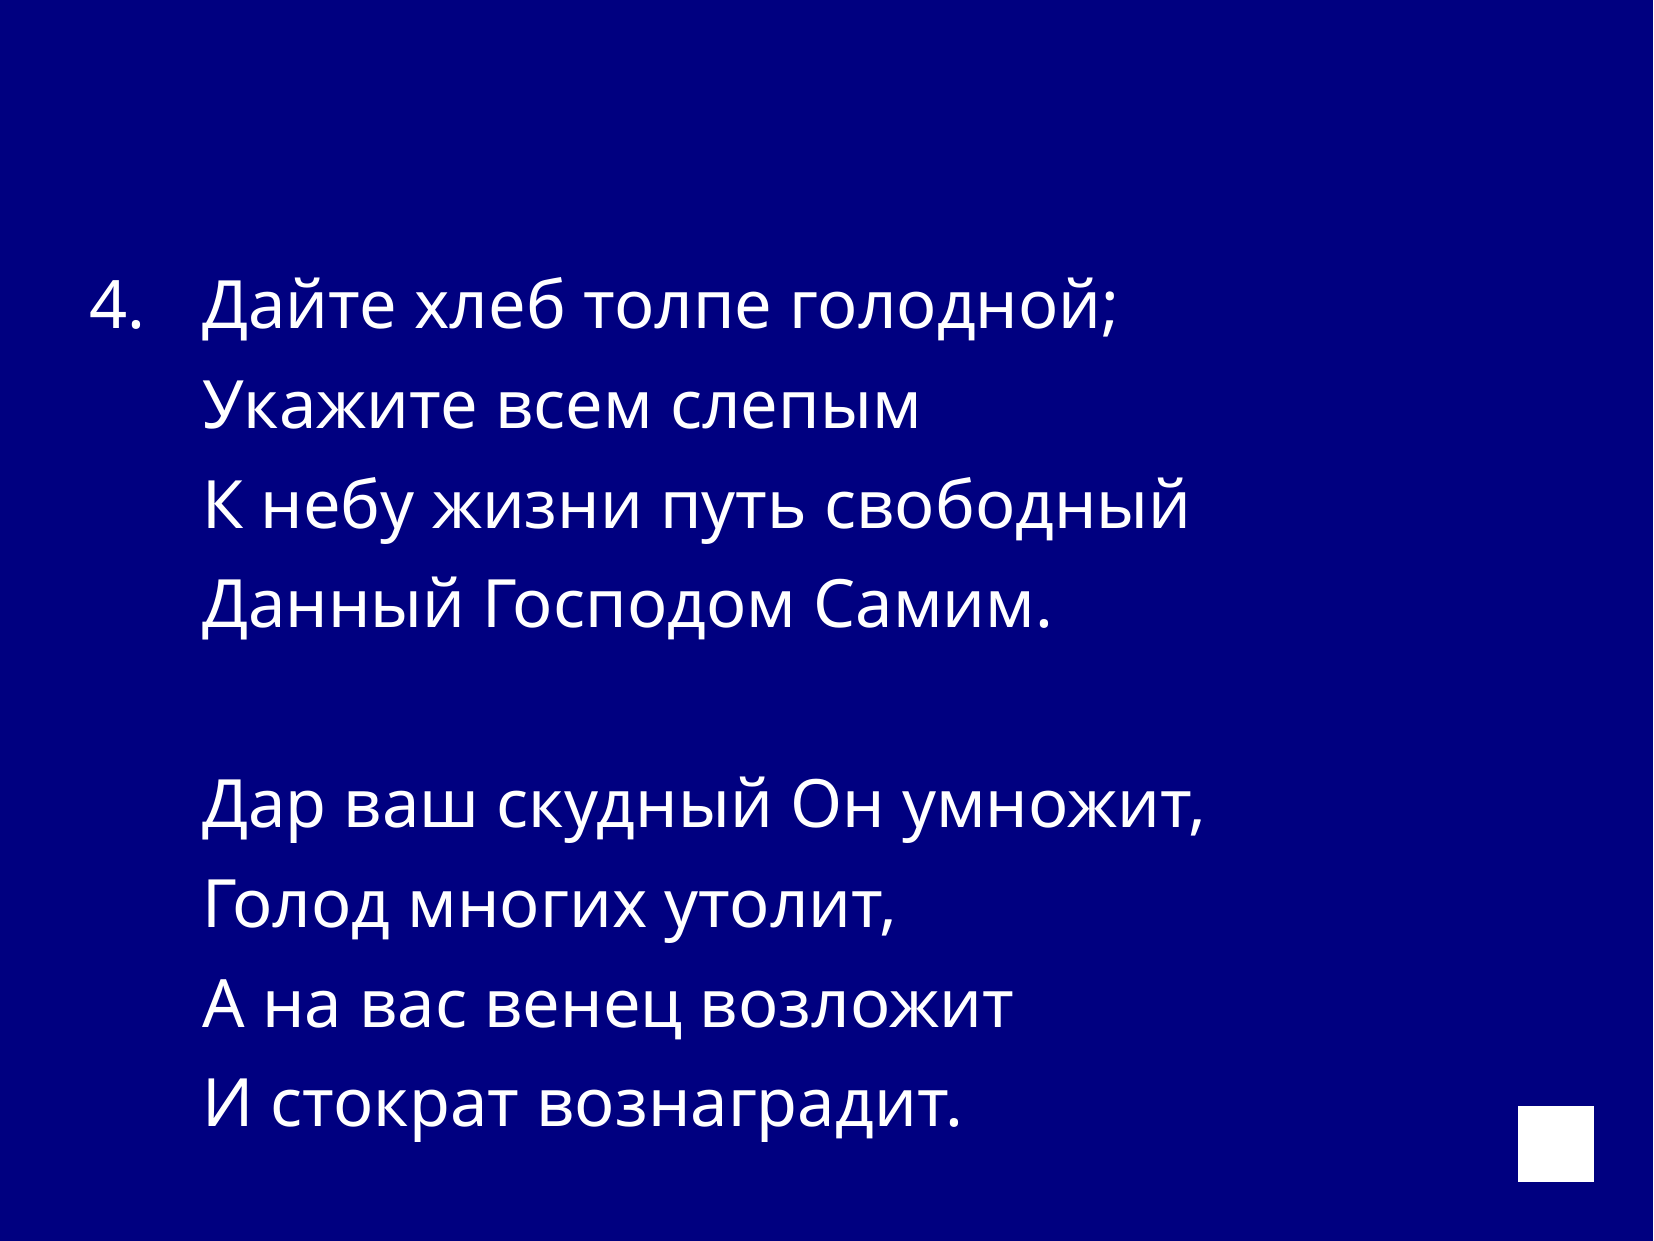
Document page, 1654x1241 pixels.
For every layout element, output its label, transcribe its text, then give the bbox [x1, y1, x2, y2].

text_box 4. Дайте хлеб толпе голодной; Укажите всем слепым К небу жизни путь свободный Данный Господом Самим. Дар ваш скудный Он умножит, Голод многих утолит, А на вас венец возложит И стократ вознаградит. [75, 150, 1576, 1163]
text_box [1518, 1106, 1594, 1182]
